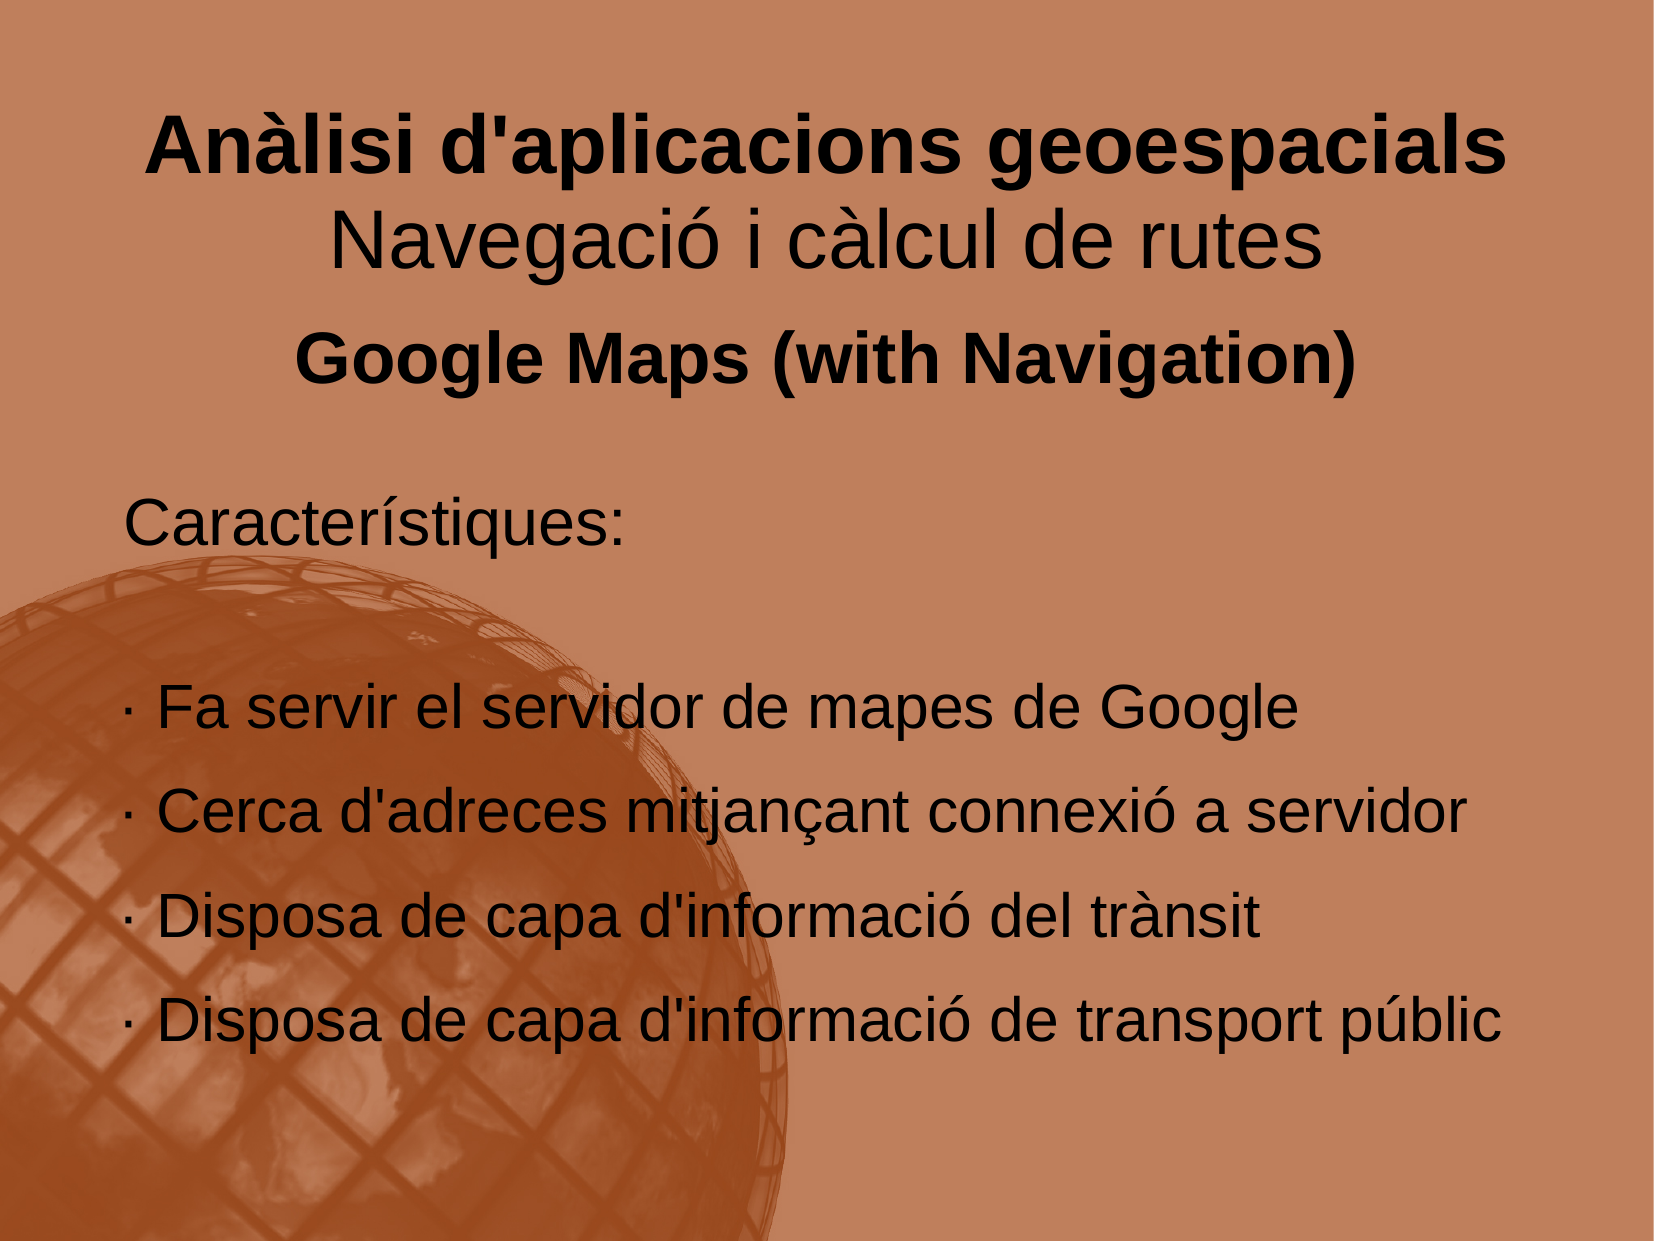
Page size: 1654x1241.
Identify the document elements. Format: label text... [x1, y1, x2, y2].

picture [0, 0, 1654, 1241]
title Navegació i càlcul de rutes [310, 188, 1344, 292]
title [177, 992, 1477, 1096]
title Anàlisi d'aplicacions geoespacials [82, 41, 1571, 249]
title · Fa servir el servidor de mapes de Google · Cerca d'adreces mitjançant connexió a servidor · Disposa de capa d'informació del trànsit · Disposa de capa d'informació de transport públic [118, 578, 1625, 1241]
title Característiques: [95, 484, 657, 560]
title Google Maps (with Navigation) [250, 306, 1403, 411]
